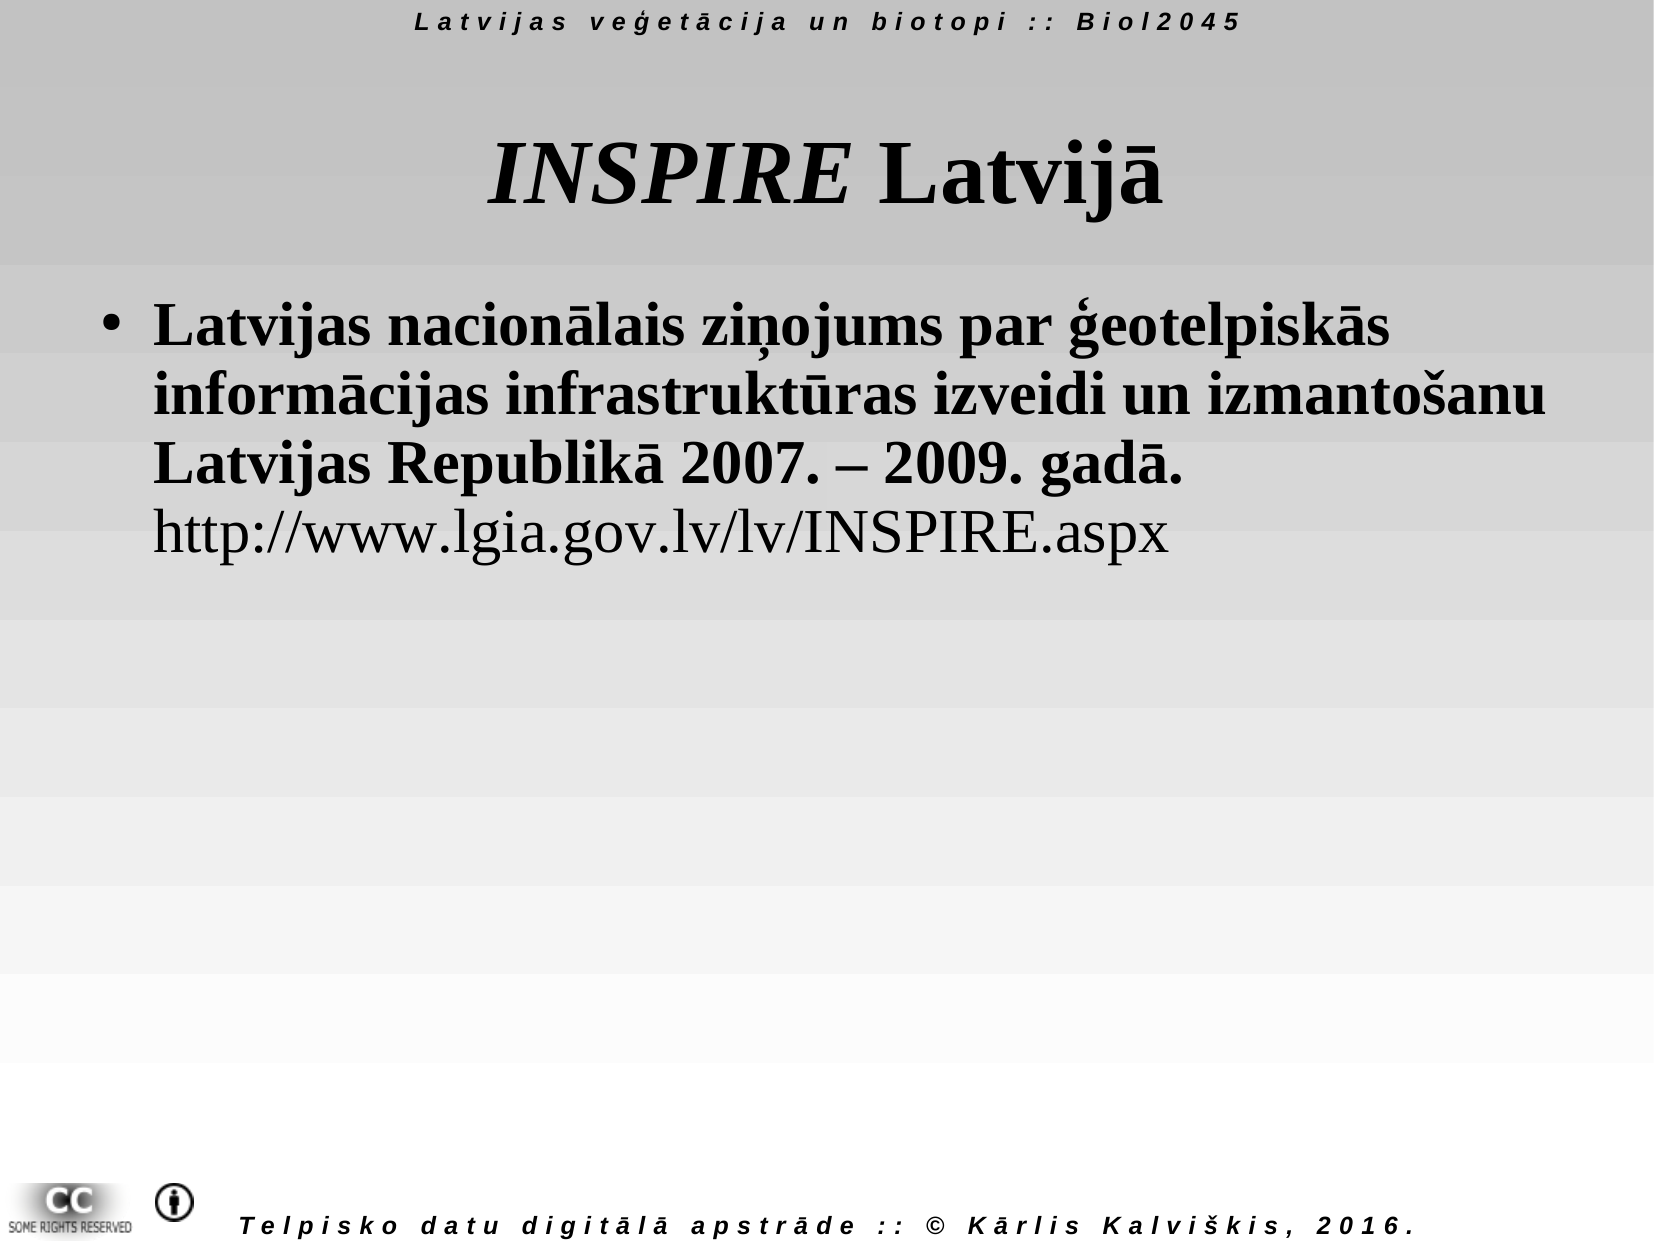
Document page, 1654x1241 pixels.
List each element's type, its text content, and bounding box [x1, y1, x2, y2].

list Latvijas nacionālais ziņojums par ģeotelpiskās informācijas infrastruktūras izveidi un izmantošanu Latvijas Republikā 2007. – 2009. gadā. http://www.lgia.gov.lv/lv/INSPIRE.aspx [82, 289, 1571, 1113]
title INSPIRE Latvijā [29, 49, 1625, 296]
picture [0, 0, 1654, 1241]
